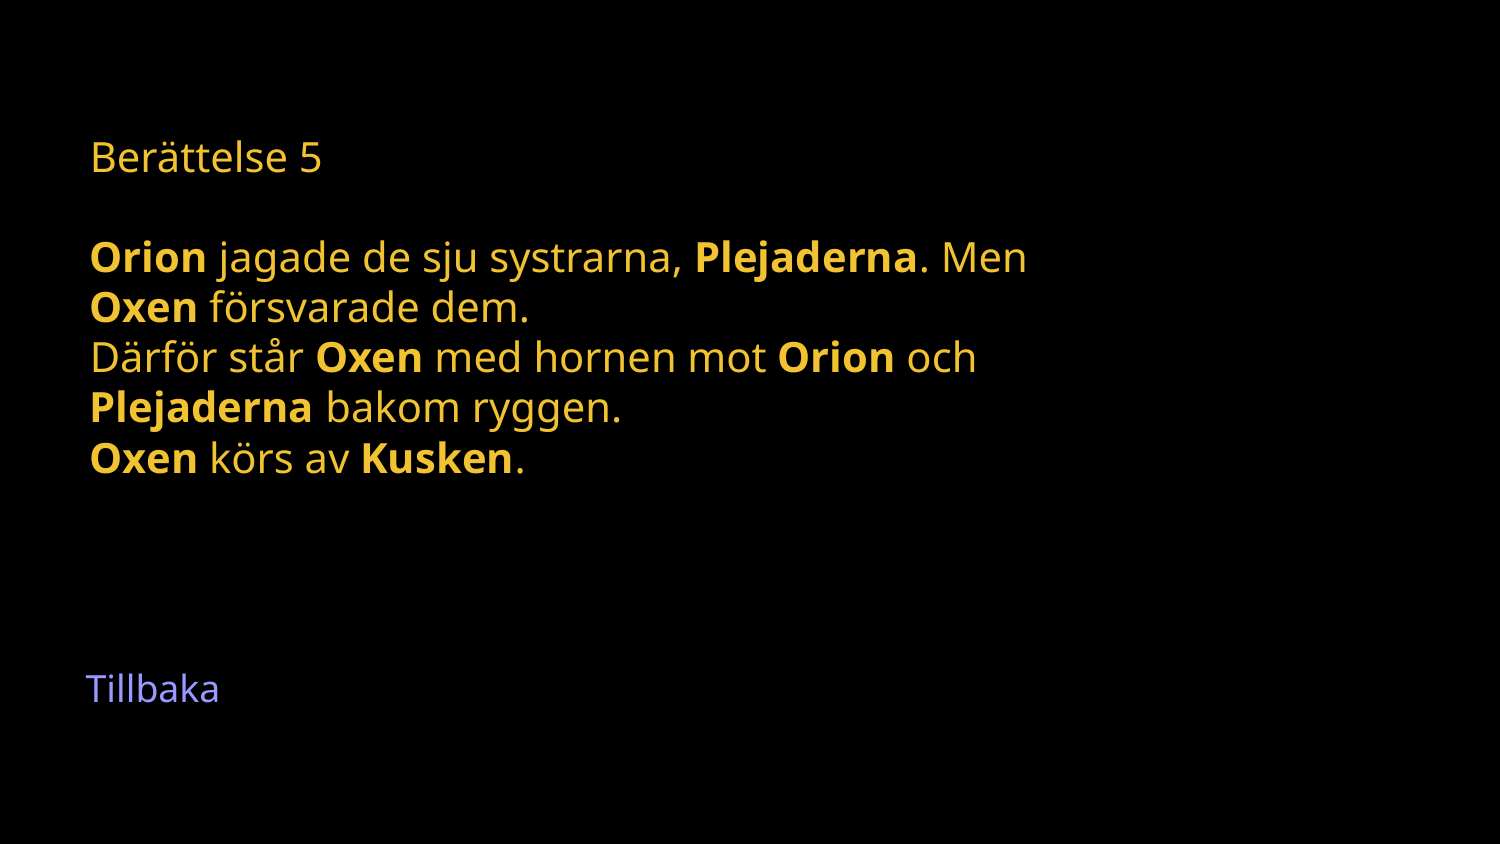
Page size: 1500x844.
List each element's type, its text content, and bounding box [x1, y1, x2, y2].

text_box Berättelse 5 Orion jagade de sju systrarna, Plejaderna. Men Oxen försvarade dem. Därför står Oxen med hornen mot Orion och Plejaderna bakom ryggen. Oxen körs av Kusken. [75, 116, 1425, 728]
text_box Tillbaka [70, 649, 331, 721]
